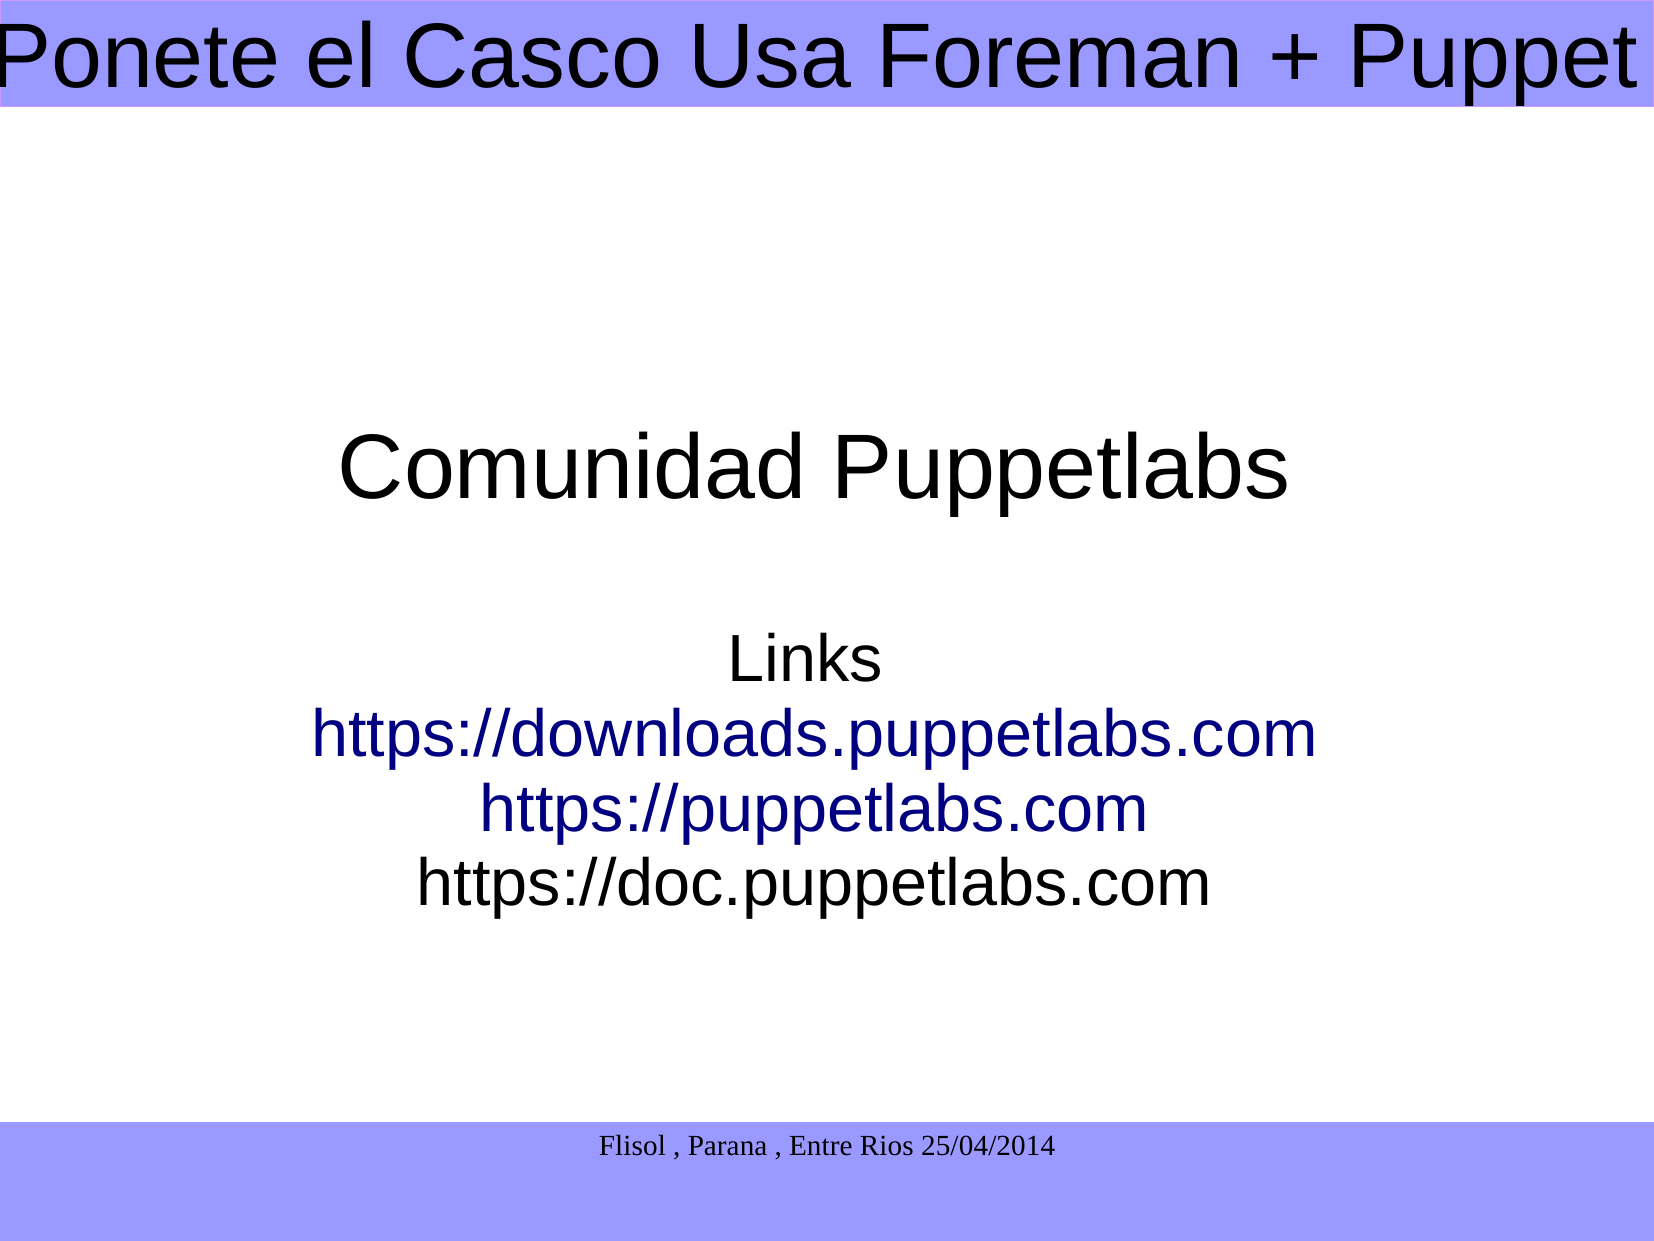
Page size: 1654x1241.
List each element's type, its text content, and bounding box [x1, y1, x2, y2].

title Ponete el Casco Usa Foreman + Puppet [0, 0, 1654, 160]
subtitle Comunidad Puppetlabs Links https://downloads.puppetlabs.com https://puppetlabs.com https://doc.puppetlabs.com [70, 308, 1559, 1028]
